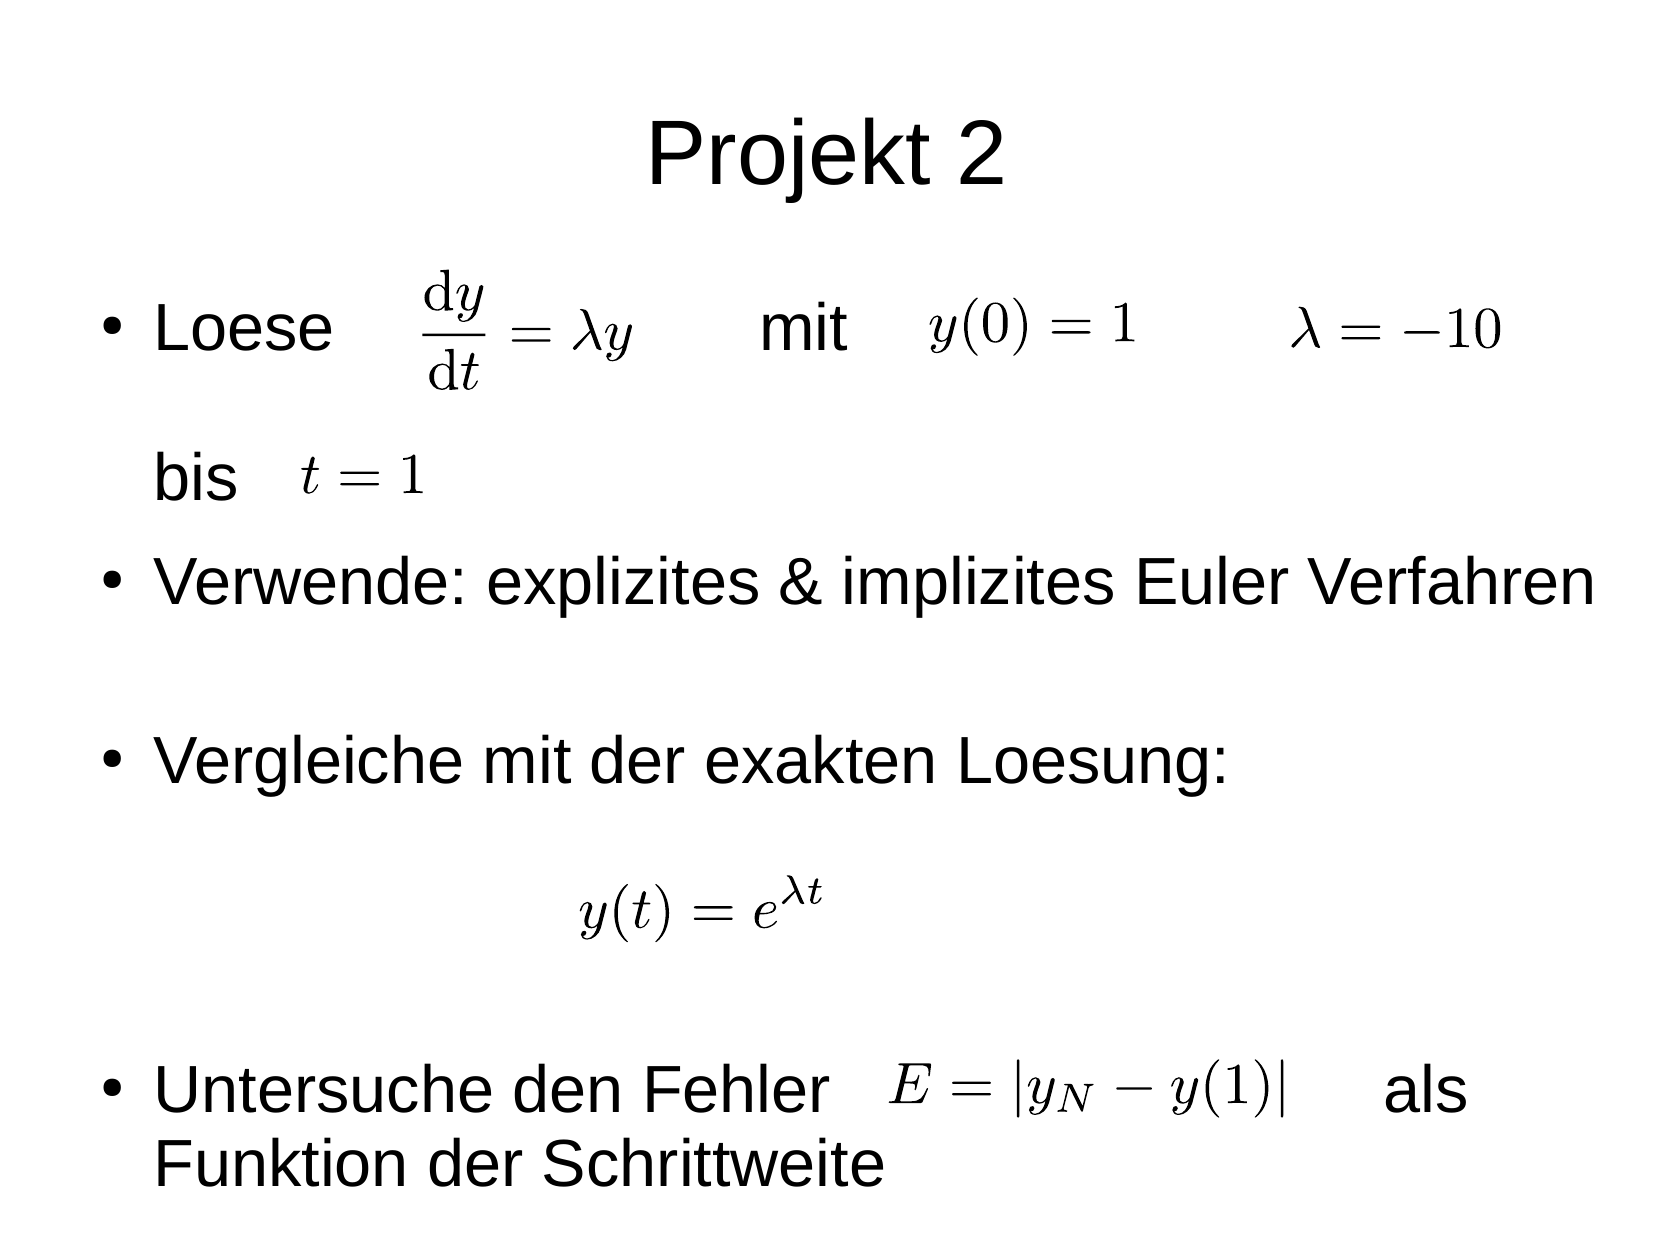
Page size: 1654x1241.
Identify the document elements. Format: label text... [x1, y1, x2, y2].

text_box [422, 269, 634, 390]
list Loese mit bis Verwende: explizites & implizites Euler Verfahren Vergleiche mit der exakten Loesung: Untersuche den Fehler als Funktion der Schrittweite [82, 290, 1635, 1199]
text_box [299, 454, 428, 494]
text_box [927, 297, 1139, 356]
text_box [1288, 306, 1503, 352]
title Projekt 2 [82, 49, 1571, 257]
text_box [578, 875, 824, 943]
text_box [886, 1059, 1291, 1118]
